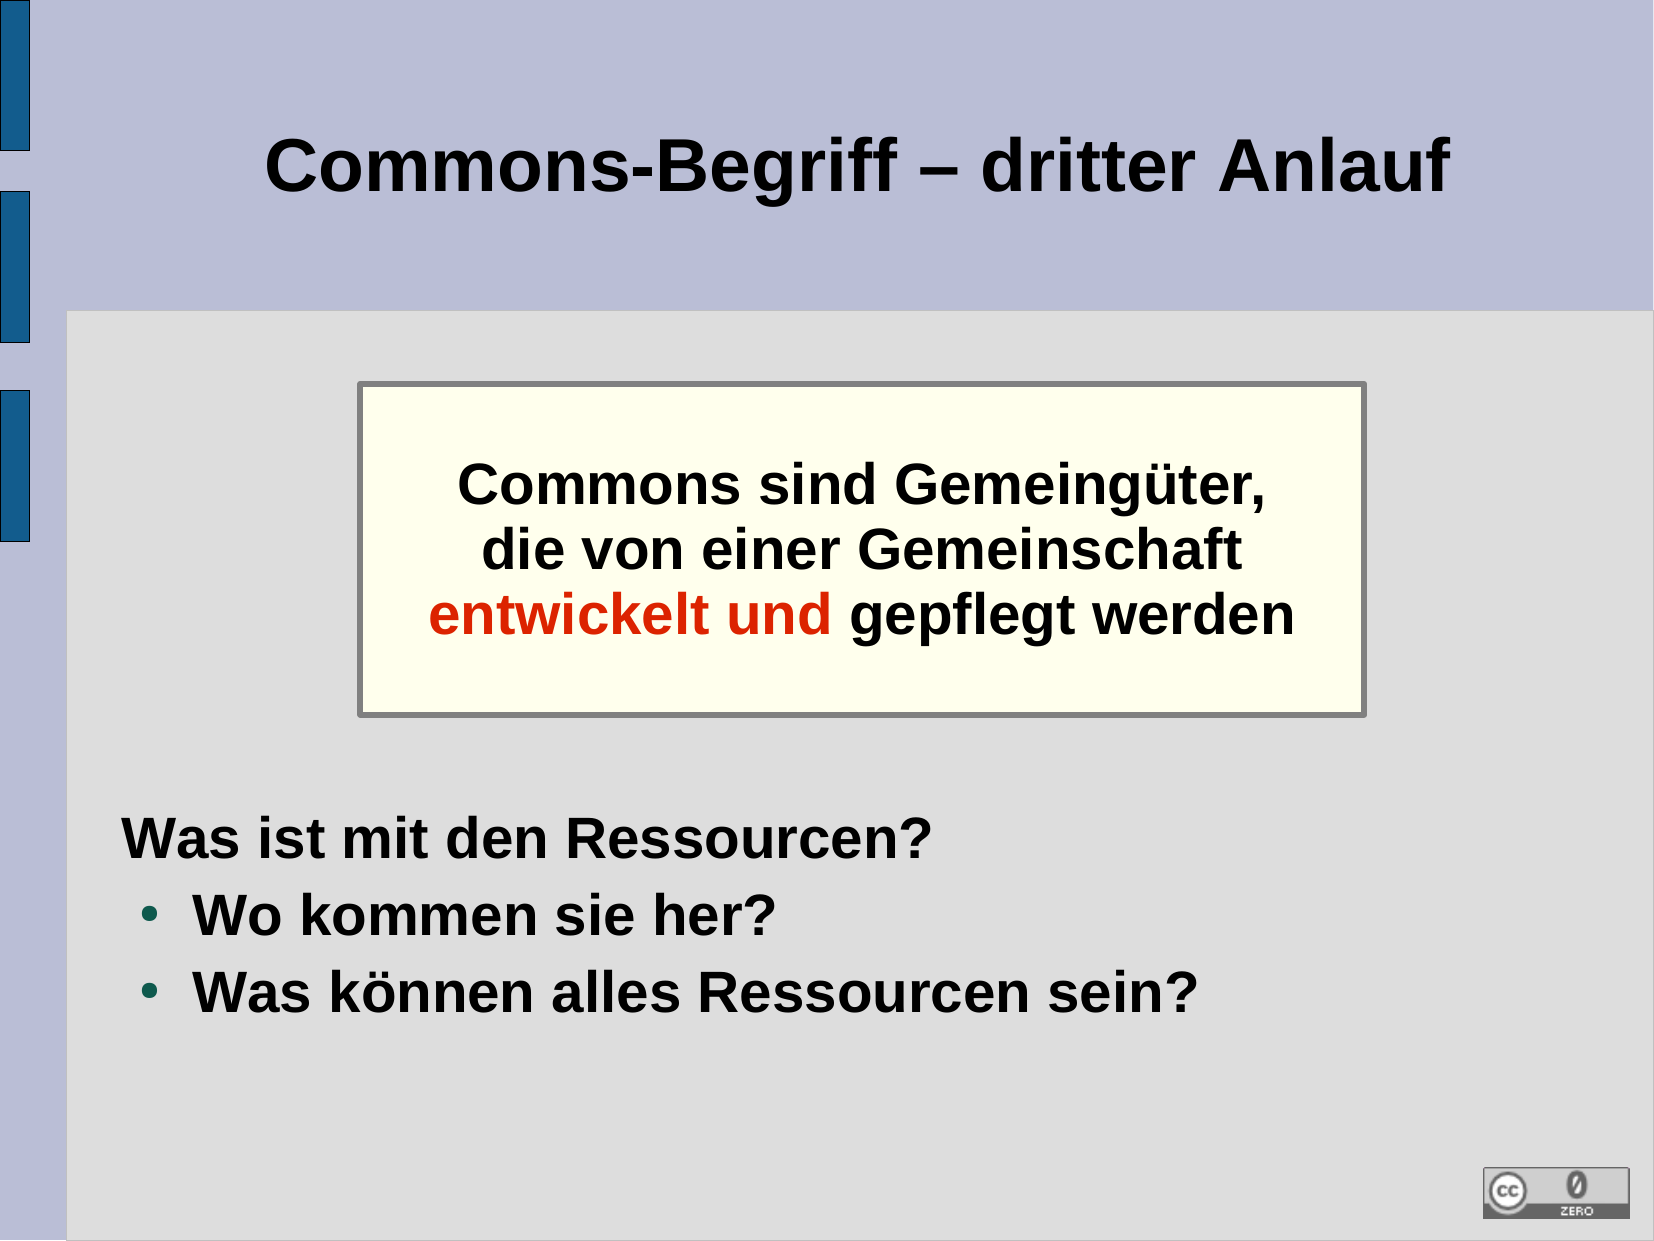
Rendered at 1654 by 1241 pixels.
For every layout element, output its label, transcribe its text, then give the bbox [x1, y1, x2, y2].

picture [1483, 1167, 1630, 1219]
title Commons-Begriff – dritter Anlauf [121, 61, 1595, 269]
list Was ist mit den Ressourcen? Wo kommen sie her? Was können alles Ressourcen sein? [121, 344, 1595, 1152]
